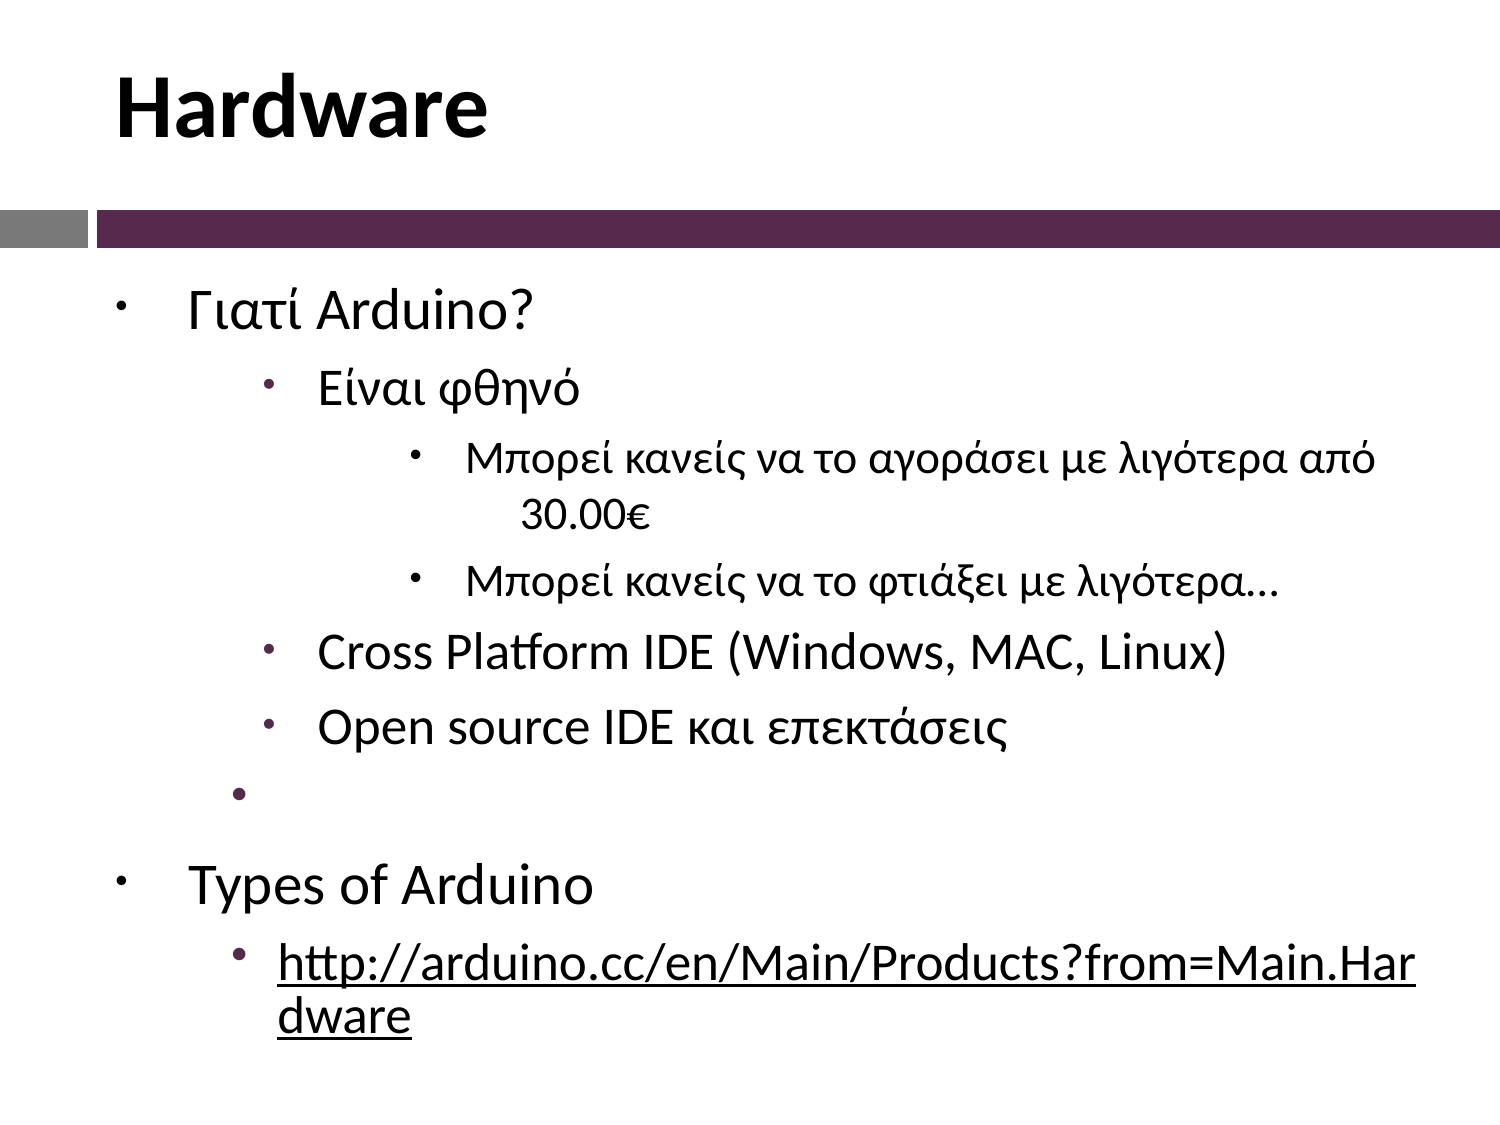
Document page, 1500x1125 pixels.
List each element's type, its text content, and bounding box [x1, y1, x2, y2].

list Γιατί Arduino? Είναι φθηνό Μπορεί κανείς να το αγοράσει με λιγότερα από 30.00€ Μπορεί κανείς να το φτιάξει με λιγότερα… Cross Platform IDE (Windows, MAC, Linux) Open source IDE και επεκτάσεις Types of Arduino http://arduino.cc/en/Main/Products?from=Main.Hardware [100, 262, 1438, 1000]
title Hardware [100, 19, 1438, 182]
